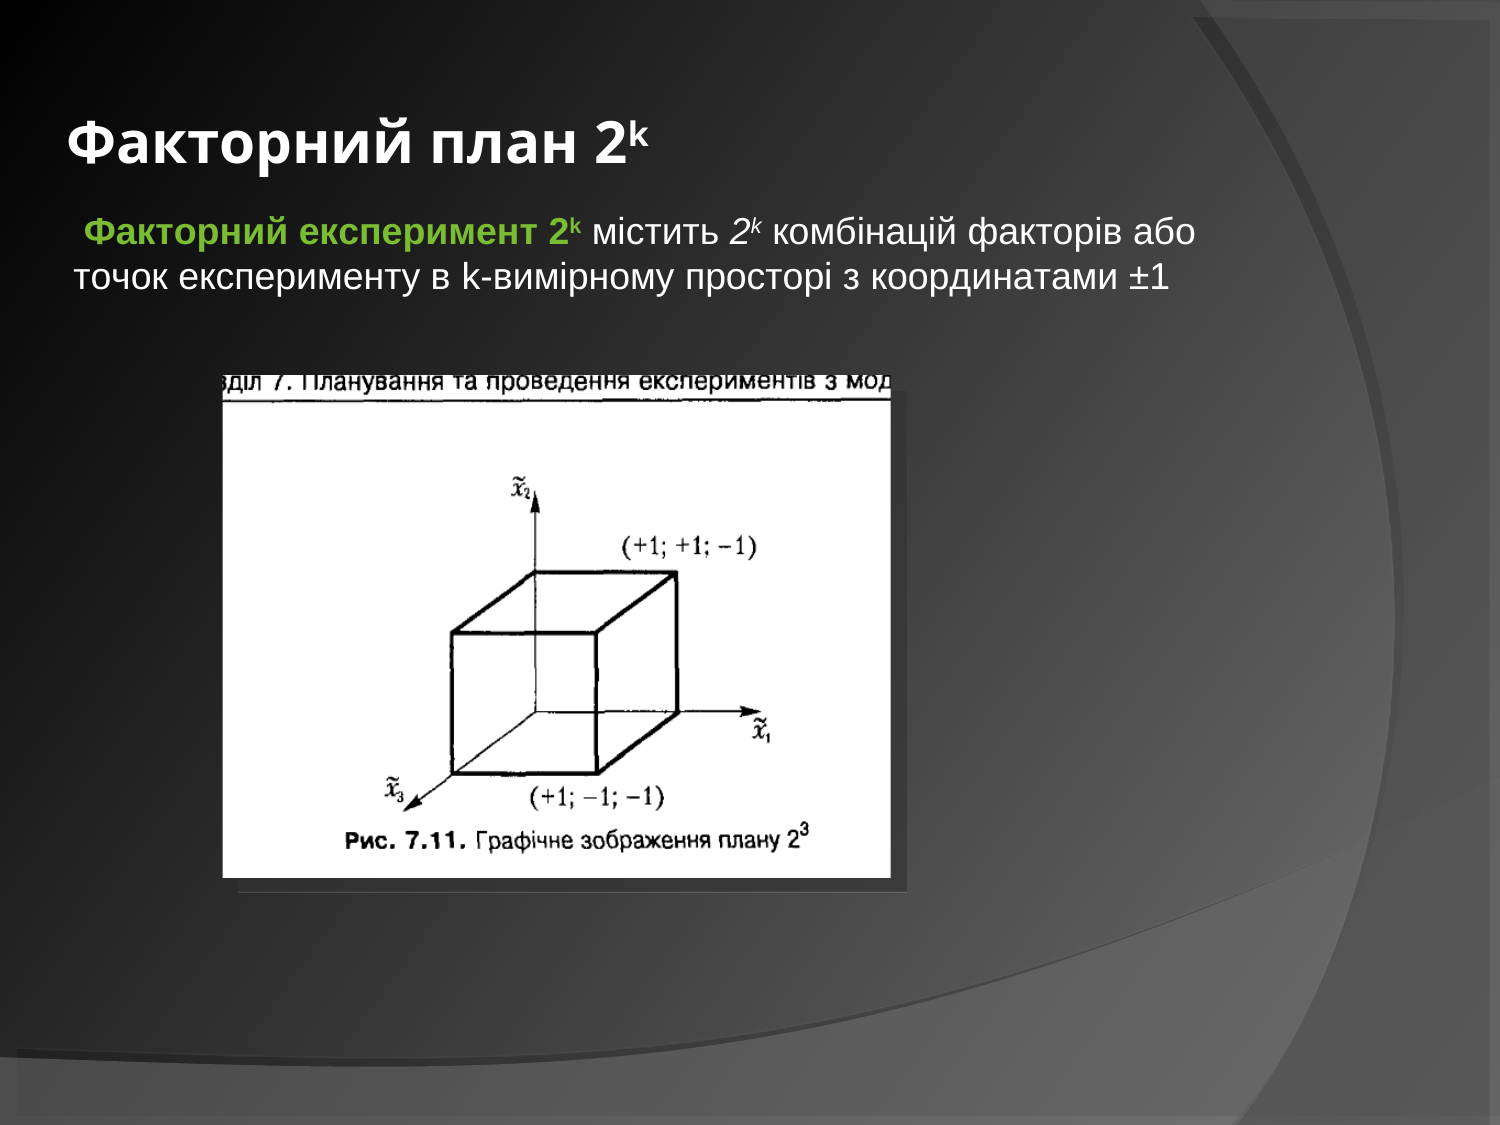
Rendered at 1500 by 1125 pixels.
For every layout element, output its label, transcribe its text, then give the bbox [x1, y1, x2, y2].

picture [222, 375, 891, 878]
title Факторний план 2k [58, 93, 1219, 188]
text_box Факторний експеримент 2k містить 2k комбінацій факторів або точок експерименту в k-вимірному просторі з координатами ±1 [58, 199, 1278, 305]
